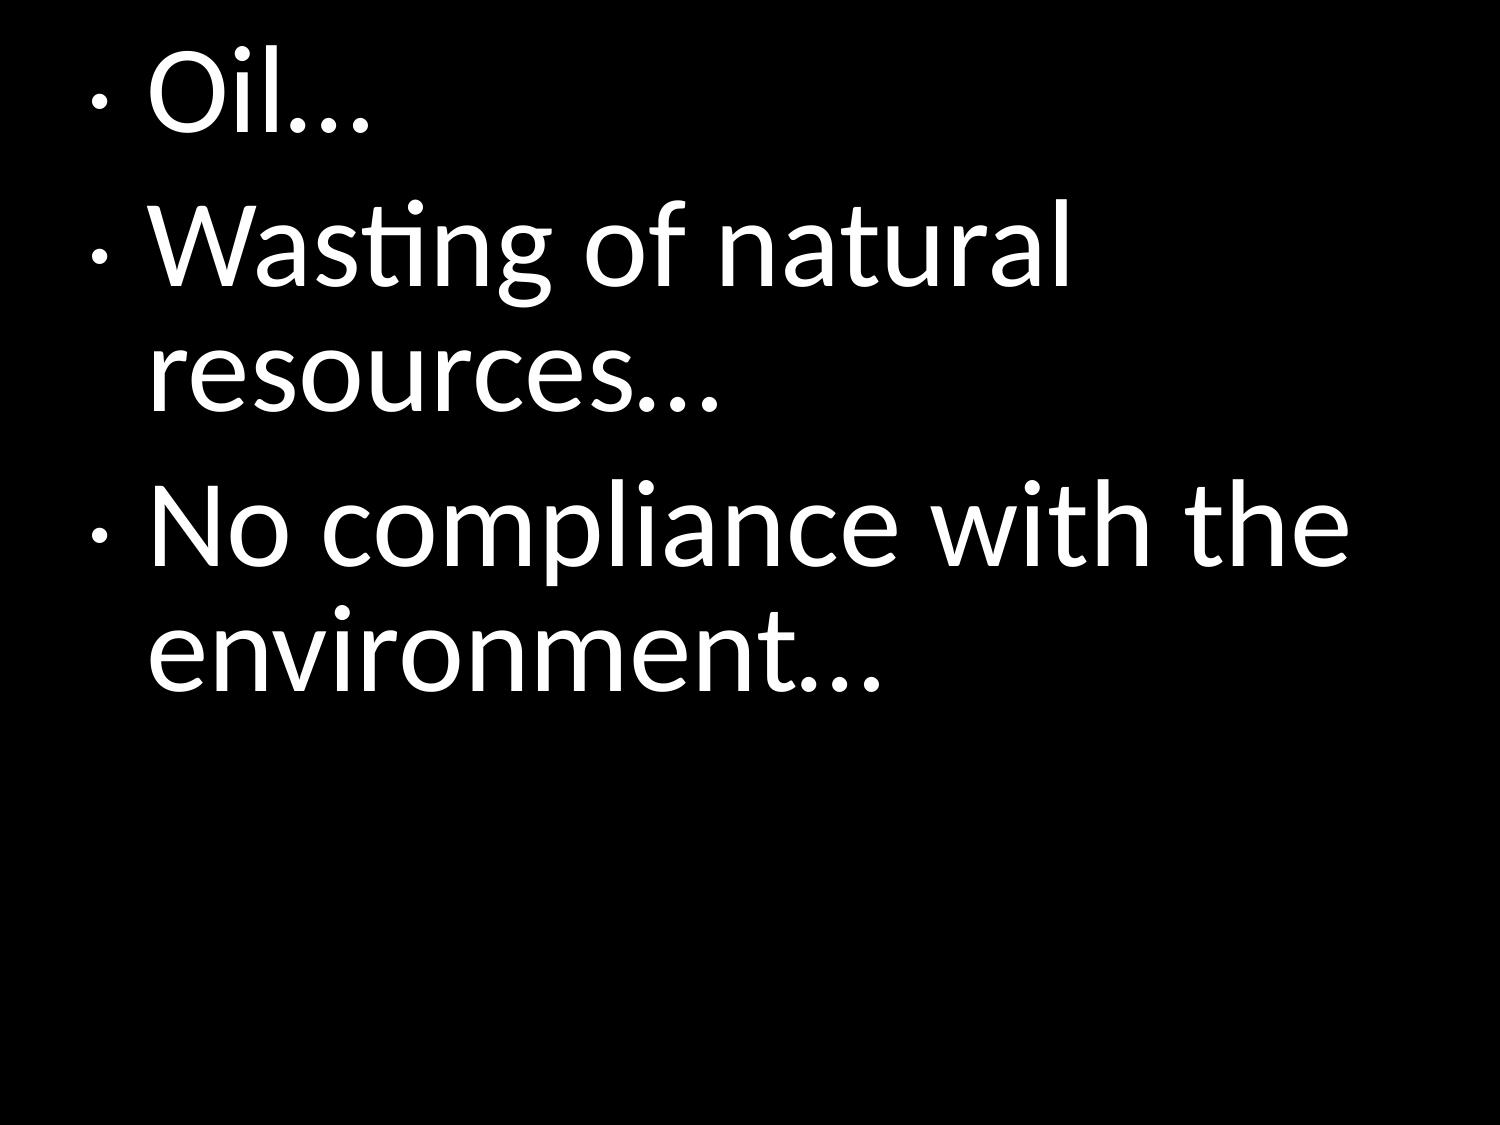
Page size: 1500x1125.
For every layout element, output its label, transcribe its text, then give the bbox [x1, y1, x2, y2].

list Oil… Wasting of natural resources… No compliance with the environment… [75, 30, 1425, 1005]
